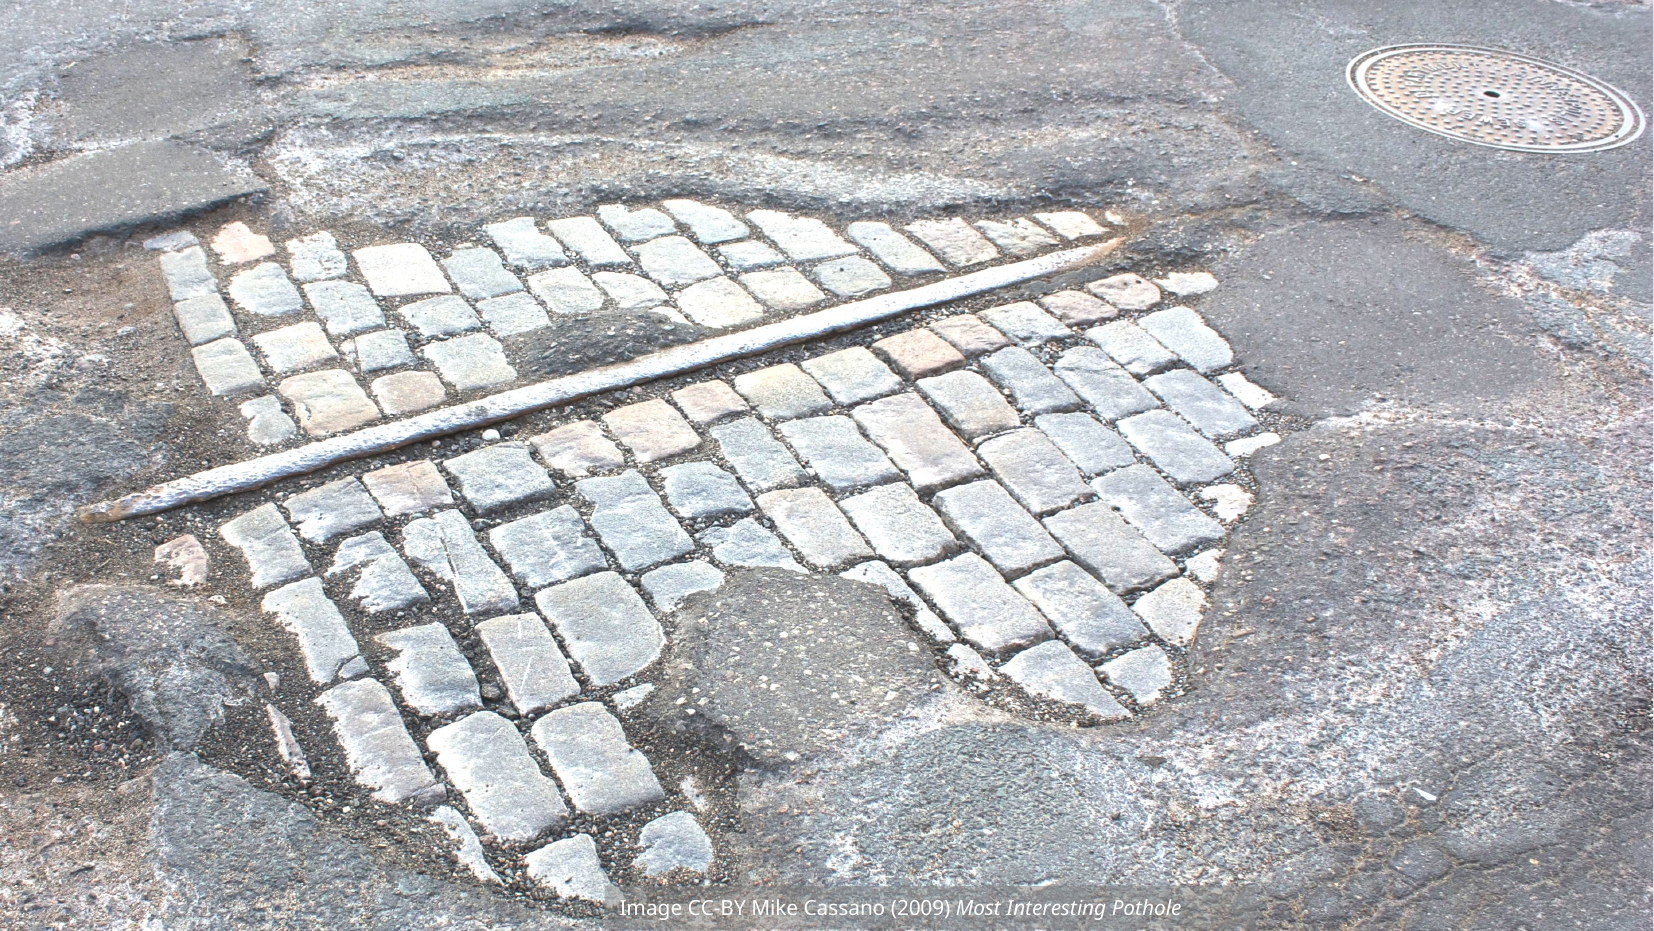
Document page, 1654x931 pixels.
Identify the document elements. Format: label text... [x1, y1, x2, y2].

picture [0, 0, 1654, 931]
text_box Image CC-BY Mike Cassano (2009) Most Interesting Pothole [604, 885, 1256, 930]
